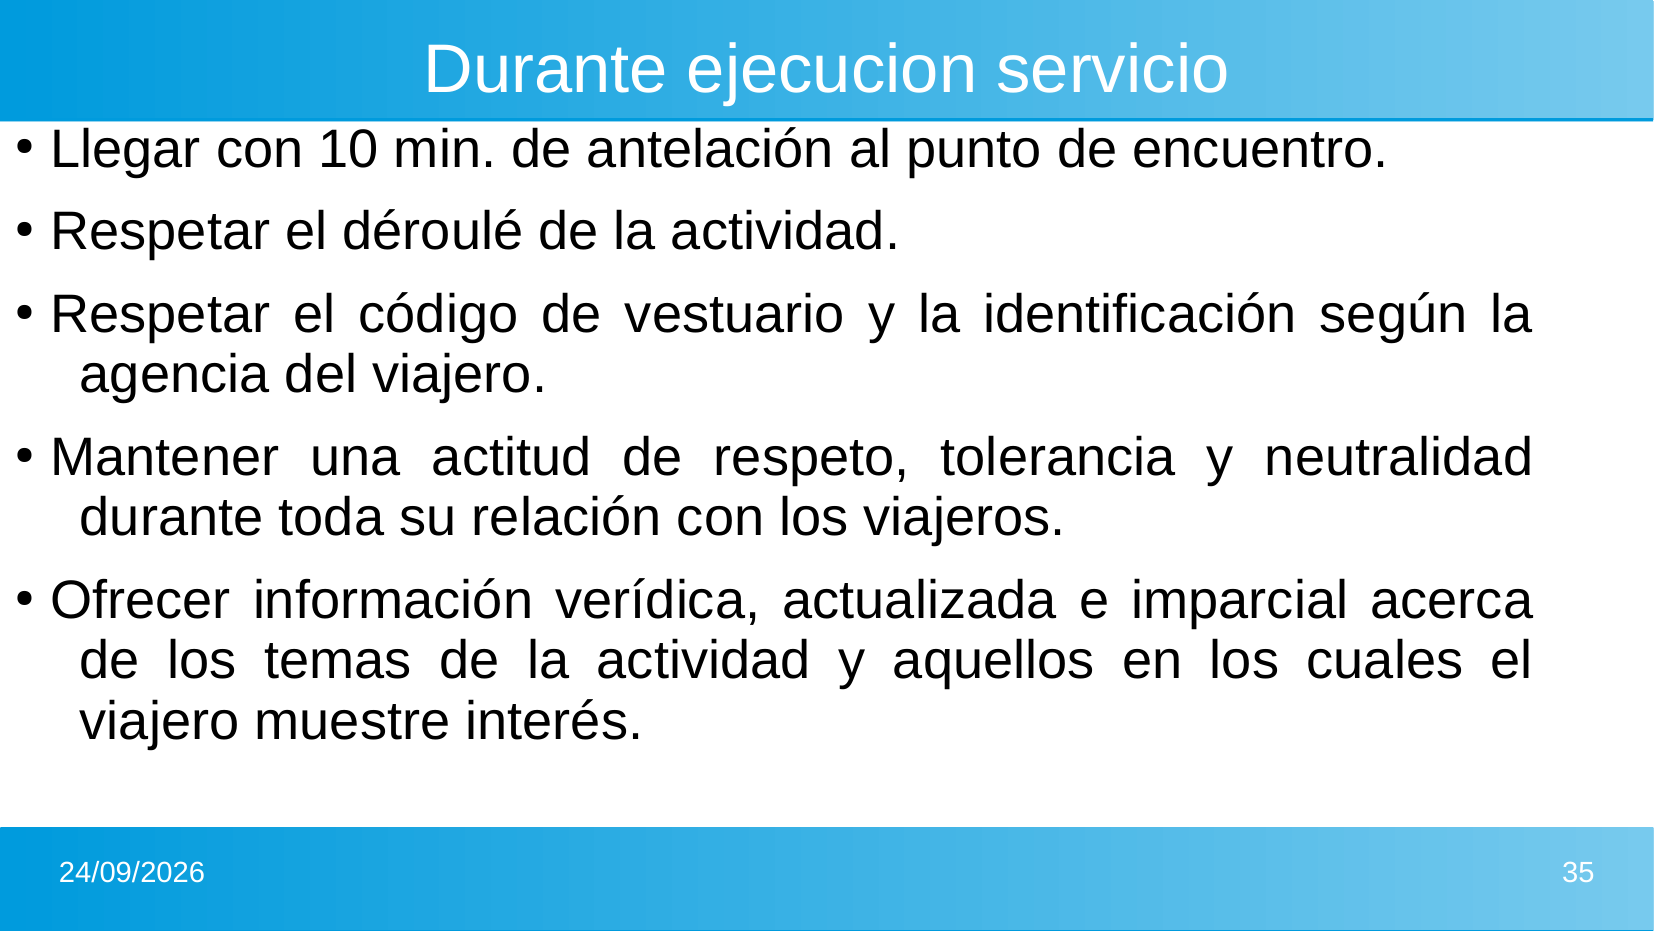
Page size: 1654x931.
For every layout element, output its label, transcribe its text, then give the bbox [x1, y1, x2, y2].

list Llegar con 10 min. de antelación al punto de encuentro. Respetar el déroulé de la actividad. Respetar el código de vestuario y la identificación según la agencia del viajero. Mantener una actitud de respeto, tolerancia y neutralidad durante toda su relación con los viajeros. Ofrecer información verídica, actualizada e imparcial acerca de los temas de la actividad y aquellos en los cuales el viajero muestre interés. [0, 118, 1536, 709]
title Durante ejecucion servicio [58, 29, 1595, 108]
